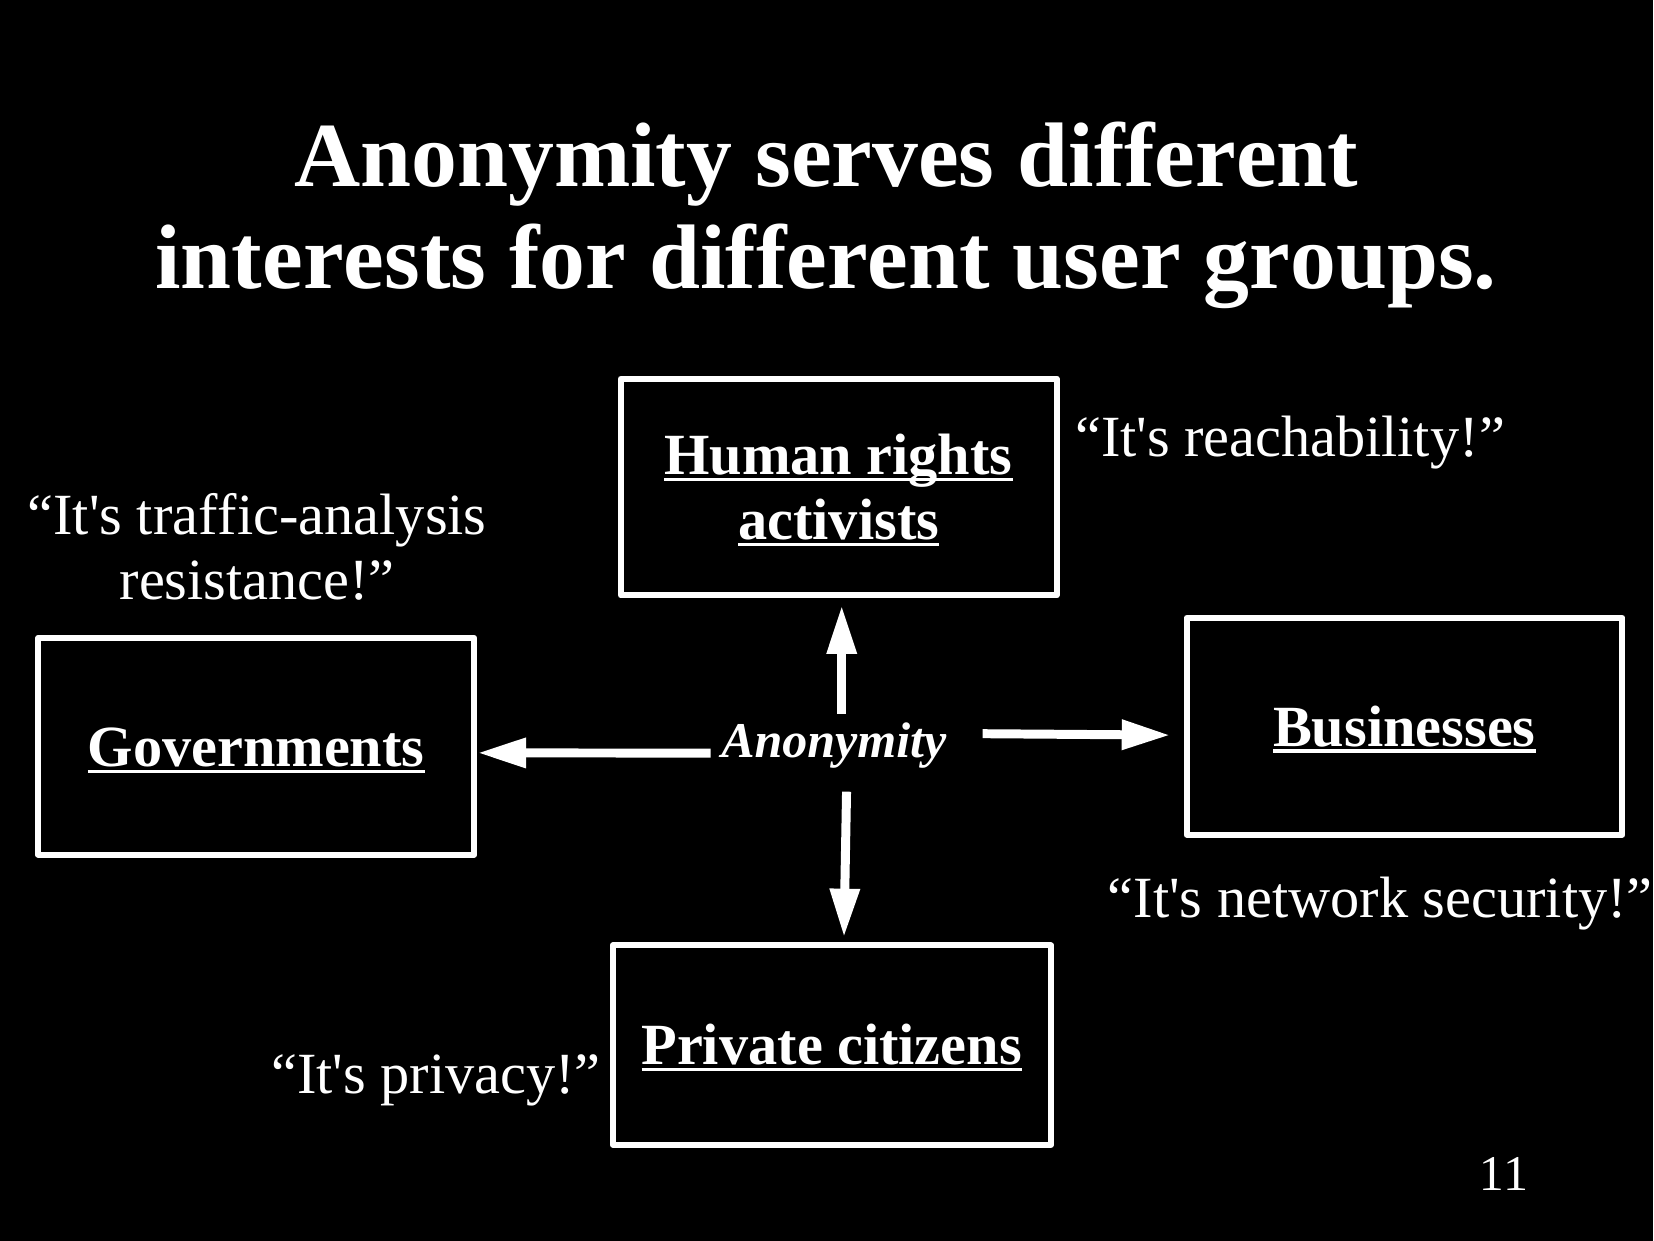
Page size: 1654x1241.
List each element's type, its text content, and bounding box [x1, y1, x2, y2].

text_box “It's network security!” [1107, 865, 1653, 936]
text_box Anonymity [632, 668, 1036, 813]
text_box Governments [38, 637, 475, 855]
text_box Private citizens [612, 945, 1051, 1145]
text_box “It's traffic-analysis resistance!” [27, 482, 488, 624]
text_box Human rights activists [620, 378, 1057, 596]
text_box Businesses [1186, 617, 1623, 835]
title Anonymity serves different interests for different user groups. [121, 86, 1534, 327]
text_box “It's privacy!” [271, 1041, 602, 1112]
text_box “It's reachability!” [1075, 404, 1535, 515]
